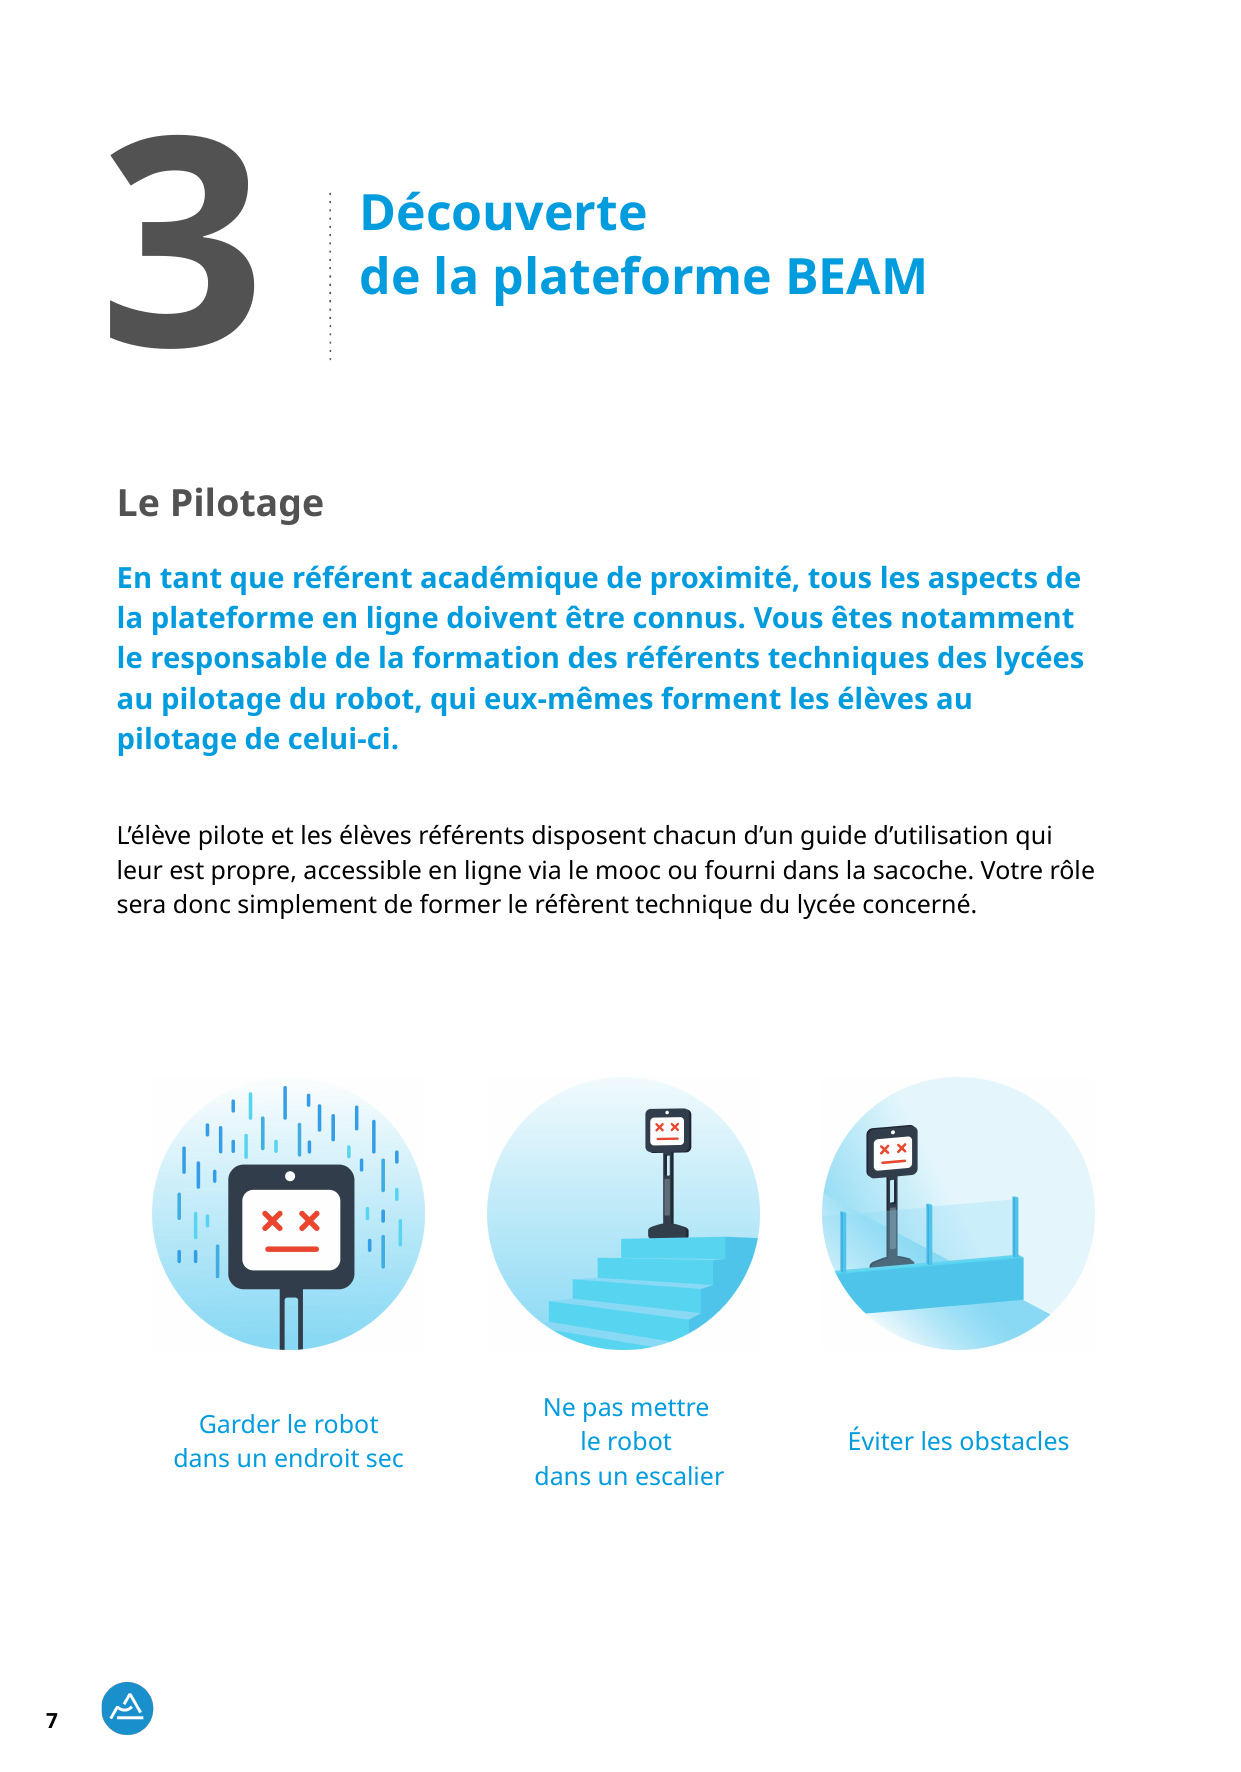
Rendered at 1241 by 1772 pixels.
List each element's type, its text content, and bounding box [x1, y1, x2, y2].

text_box 7 [6, 1670, 73, 1748]
picture [101, 1682, 161, 1735]
text_box Éviter les obstacles [822, 1379, 1095, 1498]
text_box 3 [84, 39, 391, 369]
text_box Garder le robot dans un endroit sec [152, 1379, 425, 1498]
picture [822, 1077, 1095, 1350]
picture [487, 1077, 760, 1350]
text_box En tant que référent académique de proximité, tous les aspects de la plateforme en ligne doivent être connus. Vous êtes notamment le responsable de la formation des référents techniques des lycées au pilotage du robot, qui eux-mêmes forment les élèves au pilotage de celui-ci. [101, 539, 1113, 769]
text_box Découverte de la plateforme BEAM [344, 165, 1149, 472]
text_box Ne pas mettre le robot dans un escalier [493, 1379, 766, 1498]
picture [152, 1077, 425, 1350]
text_box Le Pilotage [101, 457, 1079, 510]
text_box L’élève pilote et les élèves référents disposent chacun d’un guide d’utilisation qui leur est propre, accessible en ligne via le mooc ou fourni dans la sacoche. Votre rôle sera donc simplement de former le réfèrent technique du lycée concerné. [101, 769, 1146, 965]
